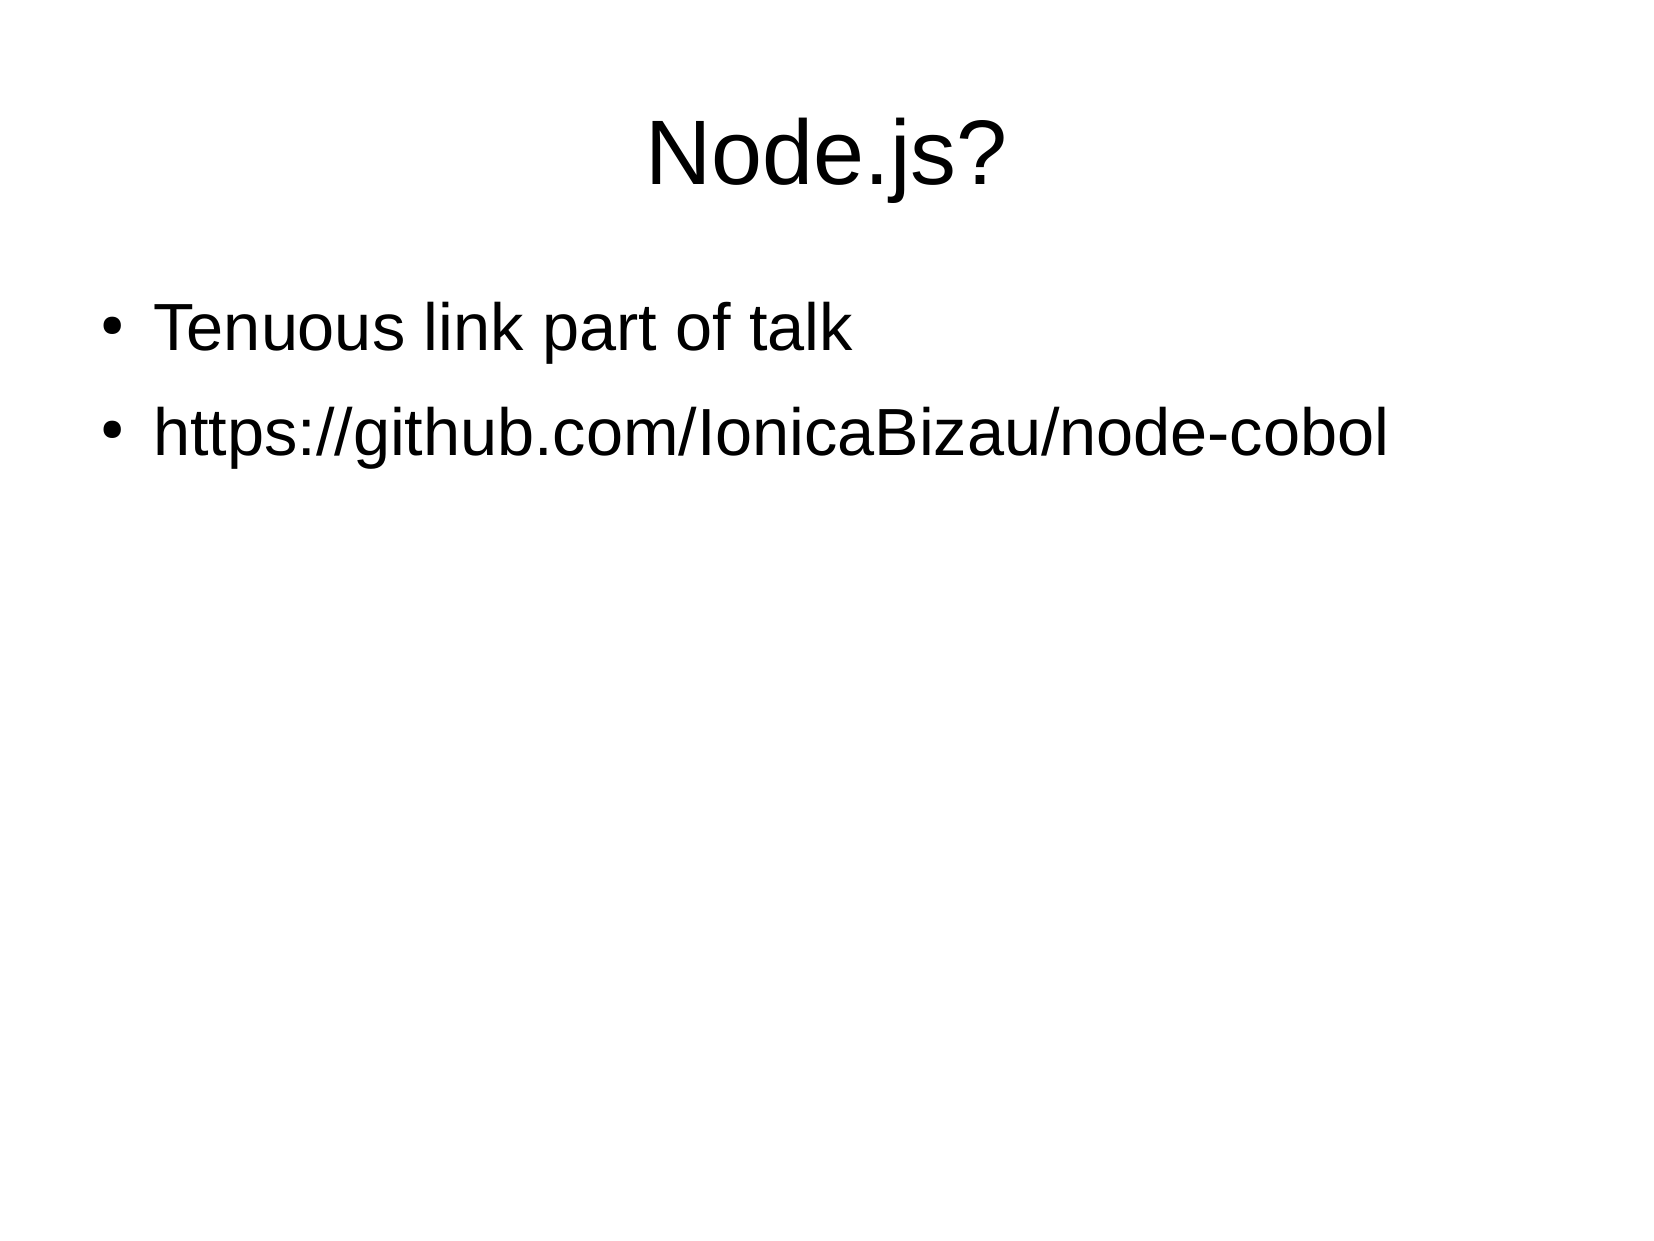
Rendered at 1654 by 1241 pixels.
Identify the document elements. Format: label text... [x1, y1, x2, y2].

list Tenuous link part of talk https://github.com/IonicaBizau/node-cobol [82, 290, 1571, 1010]
title Node.js? [82, 49, 1571, 257]
